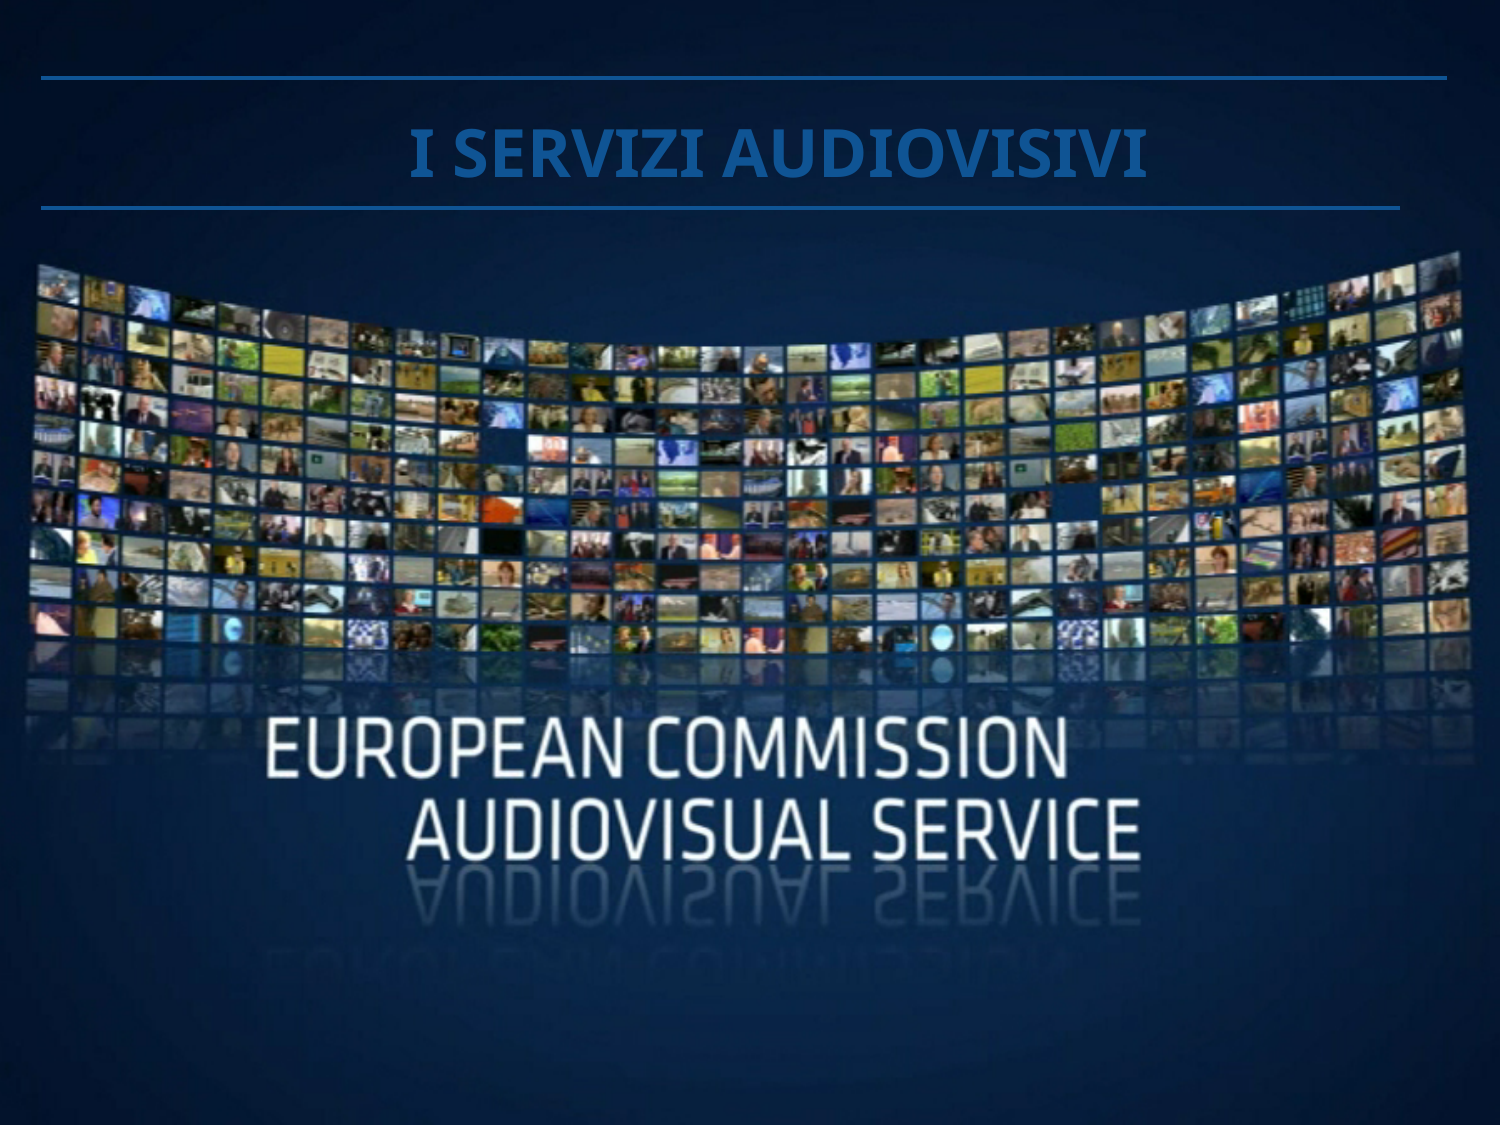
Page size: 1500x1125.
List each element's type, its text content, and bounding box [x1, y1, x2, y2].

title I SERVIZI AUDIOVISIVI [75, 103, 1425, 257]
list [75, 408, 1425, 988]
picture [0, 0, 1500, 1125]
